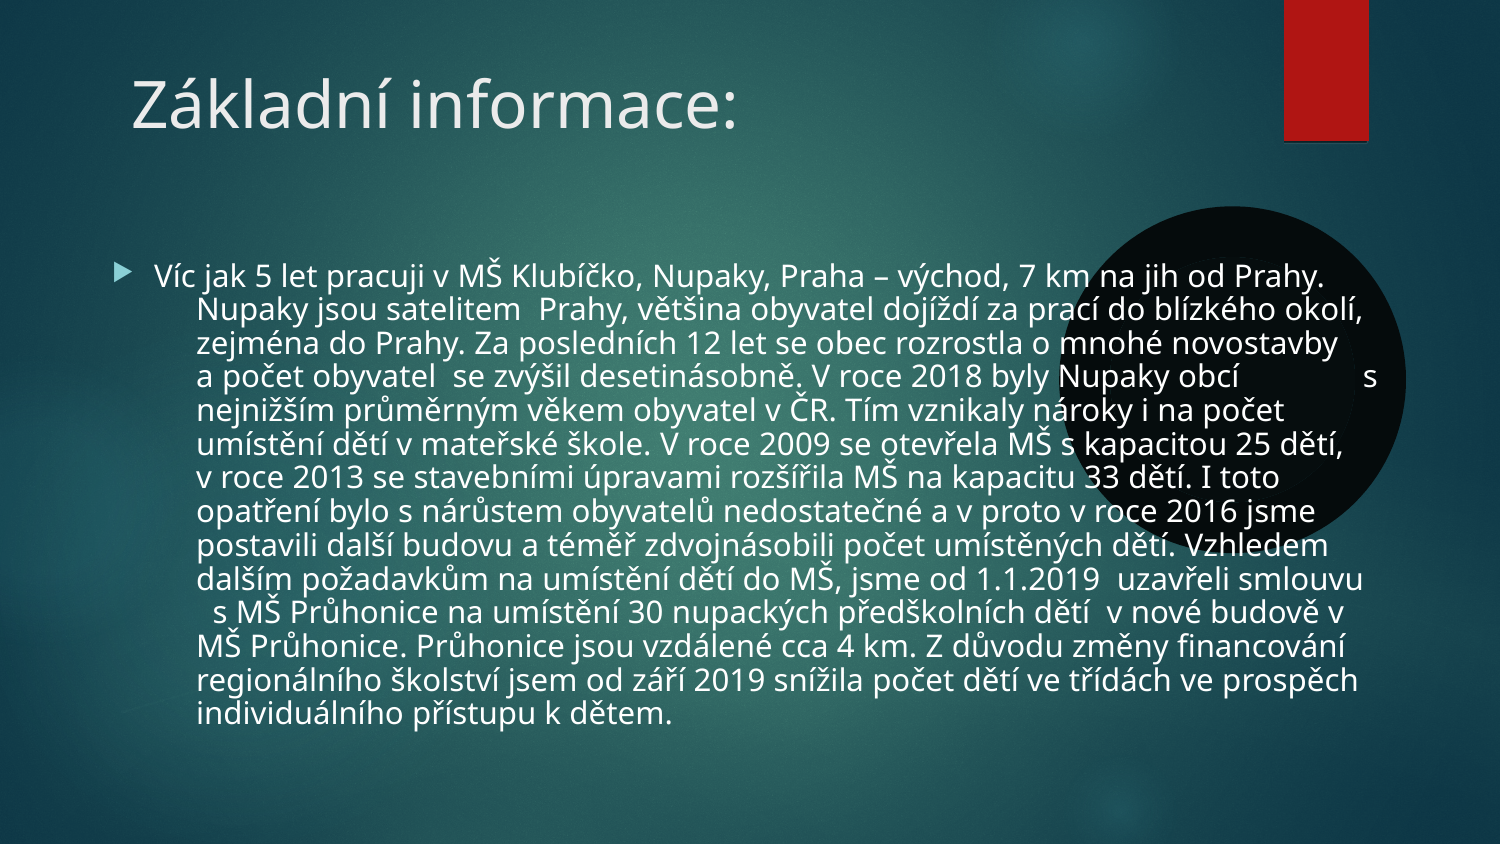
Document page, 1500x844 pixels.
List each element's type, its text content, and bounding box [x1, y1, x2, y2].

list Víc jak 5 let pracuji v MŠ Klubíčko, Nupaky, Praha – východ, 7 km na jih od Prahy. Nupaky jsou satelitem Prahy, většina obyvatel dojíždí za prací do blízkého okolí, zejména do Prahy. Za posledních 12 let se obec rozrostla o mnohé novostavby a počet obyvatel se zvýšil desetinásobně. V roce 2018 byly Nupaky obcí s nejnižším průměrným věkem obyvatel v ČR. Tím vznikaly nároky i na počet umístění dětí v mateřské škole. V roce 2009 se otevřela MŠ s kapacitou 25 dětí, v roce 2013 se stavebními úpravami rozšířila MŠ na kapacitu 33 dětí. I toto opatření bylo s nárůstem obyvatelů nedostatečné a v proto v roce 2016 jsme postavili další budovu a téměř zdvojnásobili počet umístěných dětí. Vzhledem dalším požadavkům na umístění dětí do MŠ, jsme od 1.1.2019 uzavřeli smlouvu s MŠ Průhonice na umístění 30 nupackých předškolních dětí v nové budově v MŠ Průhonice. Průhonice jsou vzdálené cca 4 km. Z důvodu změny financování regionálního školství jsem od září 2019 snížila počet dětí ve třídách ve prospěch individuálního přístupu k dětem. [96, 252, 1405, 769]
title Základní informace: [116, 55, 1237, 159]
